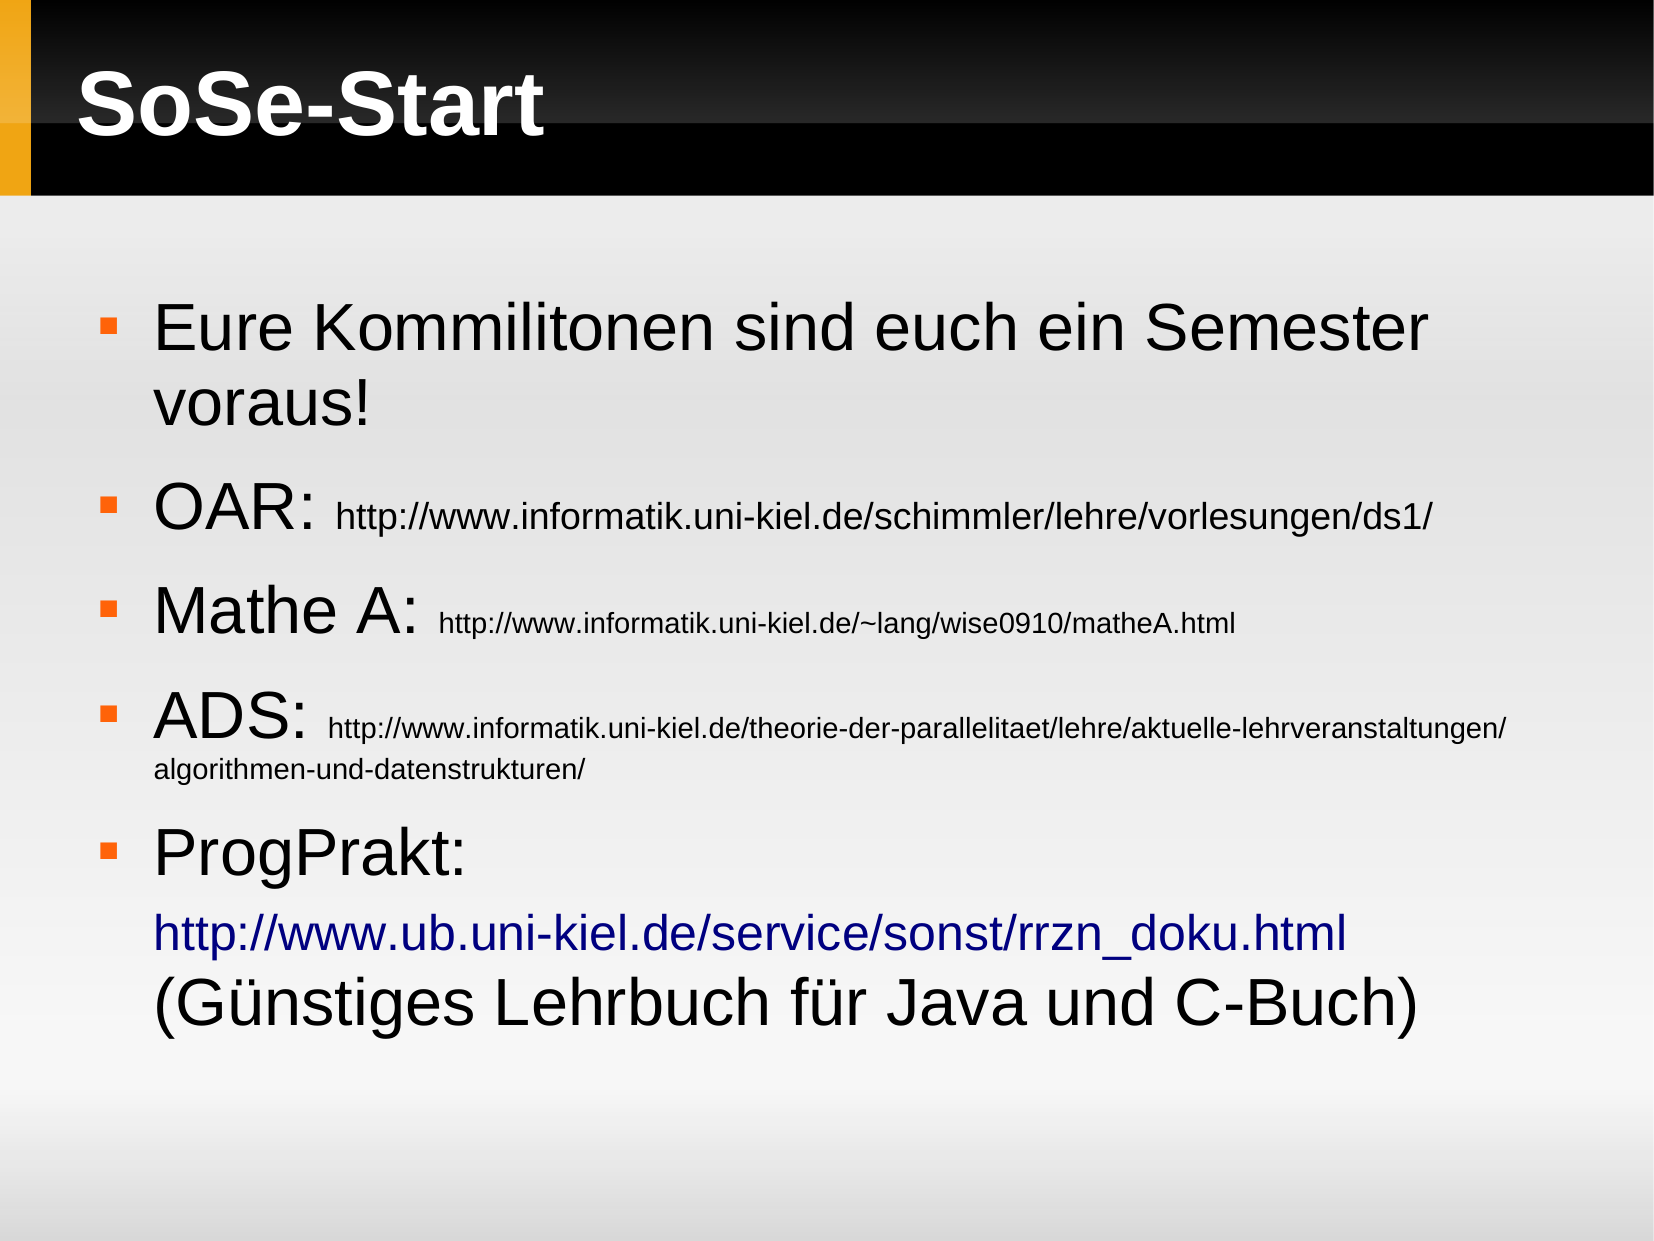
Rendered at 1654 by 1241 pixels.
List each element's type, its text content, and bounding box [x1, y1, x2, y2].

title SoSe-Start [76, 0, 1565, 208]
picture [0, 0, 1654, 1241]
list Eure Kommilitonen sind euch ein Semester voraus! OAR: http://www.informatik.uni-kiel.de/schimmler/lehre/vorlesungen/ds1/ Mathe A: http://www.informatik.uni-kiel.de/~lang/wise0910/matheA.html ADS: http://www.informatik.uni-kiel.de/theorie-der-parallelitaet/lehre/aktuelle-lehrveranstaltungen/algorithmen-und-datenstrukturen/ ProgPrakt: http://www.ub.uni-kiel.de/service/sonst/rrzn_doku.html (Günstiges Lehrbuch für Java und C-Buch) [82, 290, 1571, 1109]
